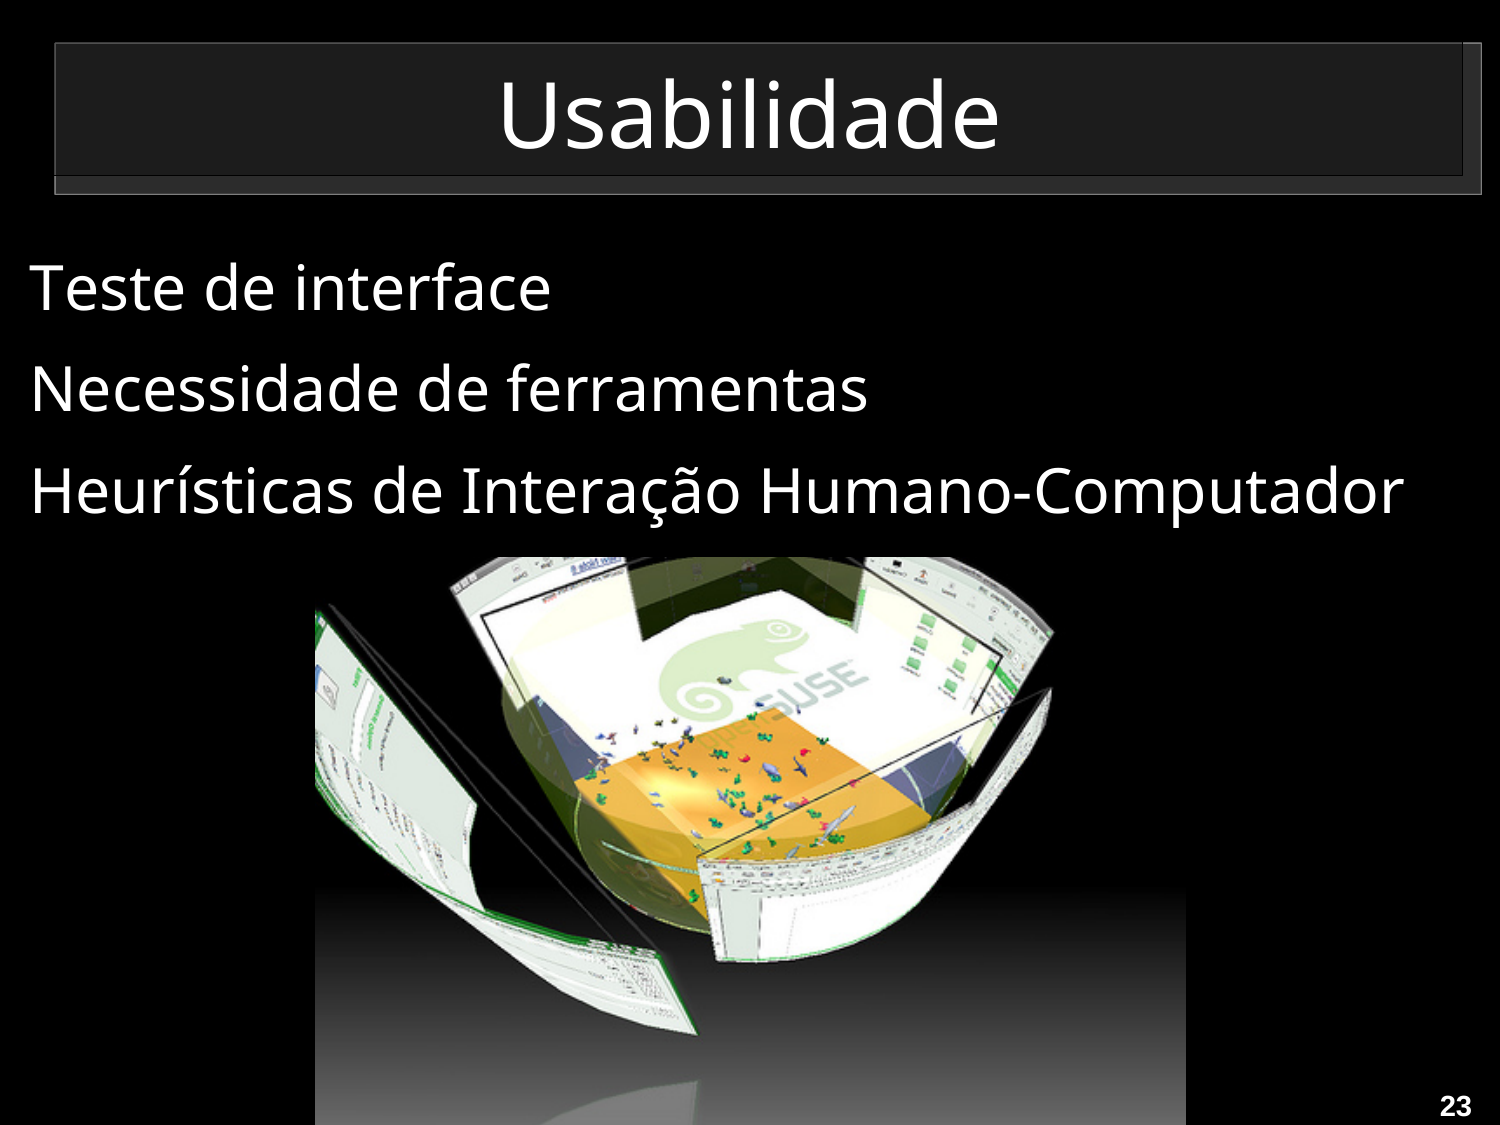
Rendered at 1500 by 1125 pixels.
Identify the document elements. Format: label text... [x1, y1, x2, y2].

picture [315, 557, 1186, 1125]
title Usabilidade [29, 38, 1470, 188]
list Teste de interface Necessidade de ferramentas Heurísticas de Interação Humano-Computador [29, 243, 1500, 1031]
